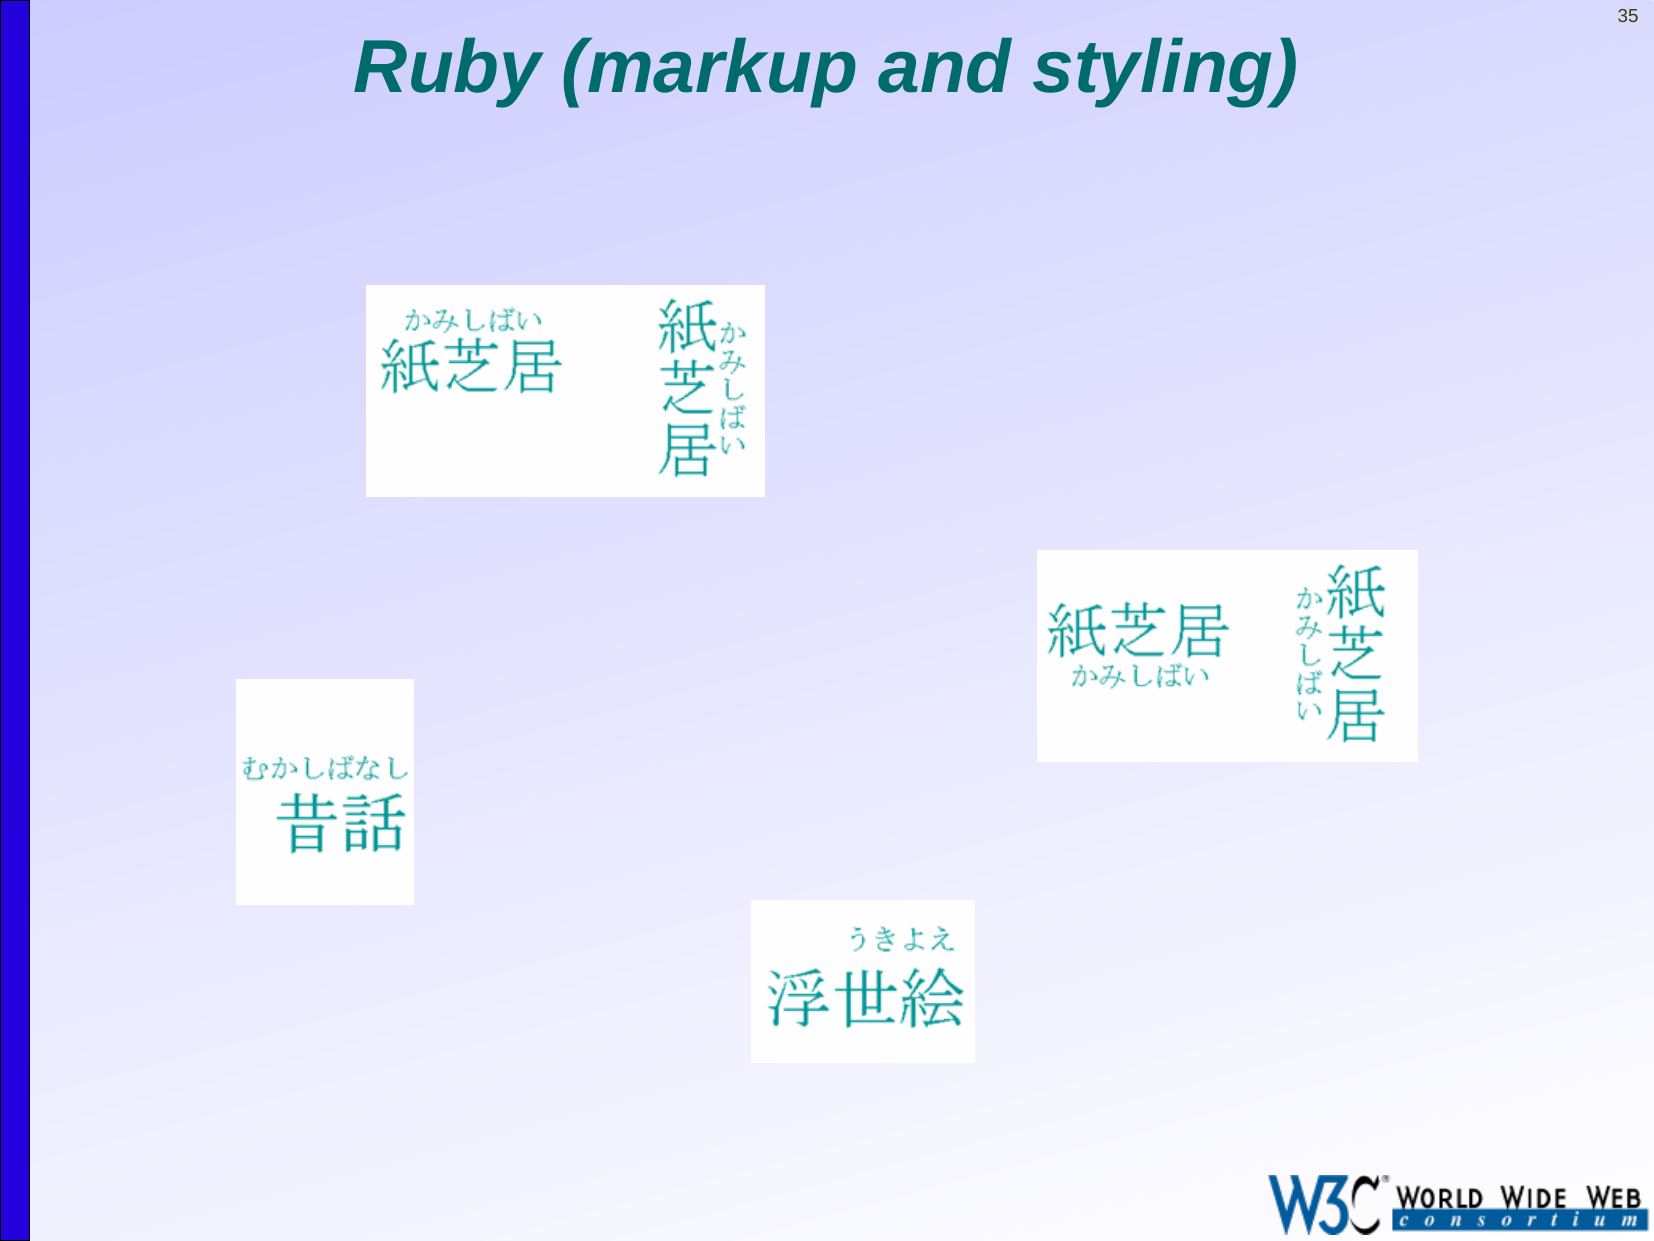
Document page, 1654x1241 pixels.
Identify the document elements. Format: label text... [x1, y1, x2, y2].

picture [751, 900, 975, 1063]
picture [236, 679, 414, 905]
title Ruby (markup and styling) [0, 13, 1654, 117]
picture [366, 285, 765, 497]
picture [1037, 550, 1418, 762]
picture [1263, 1175, 1654, 1235]
